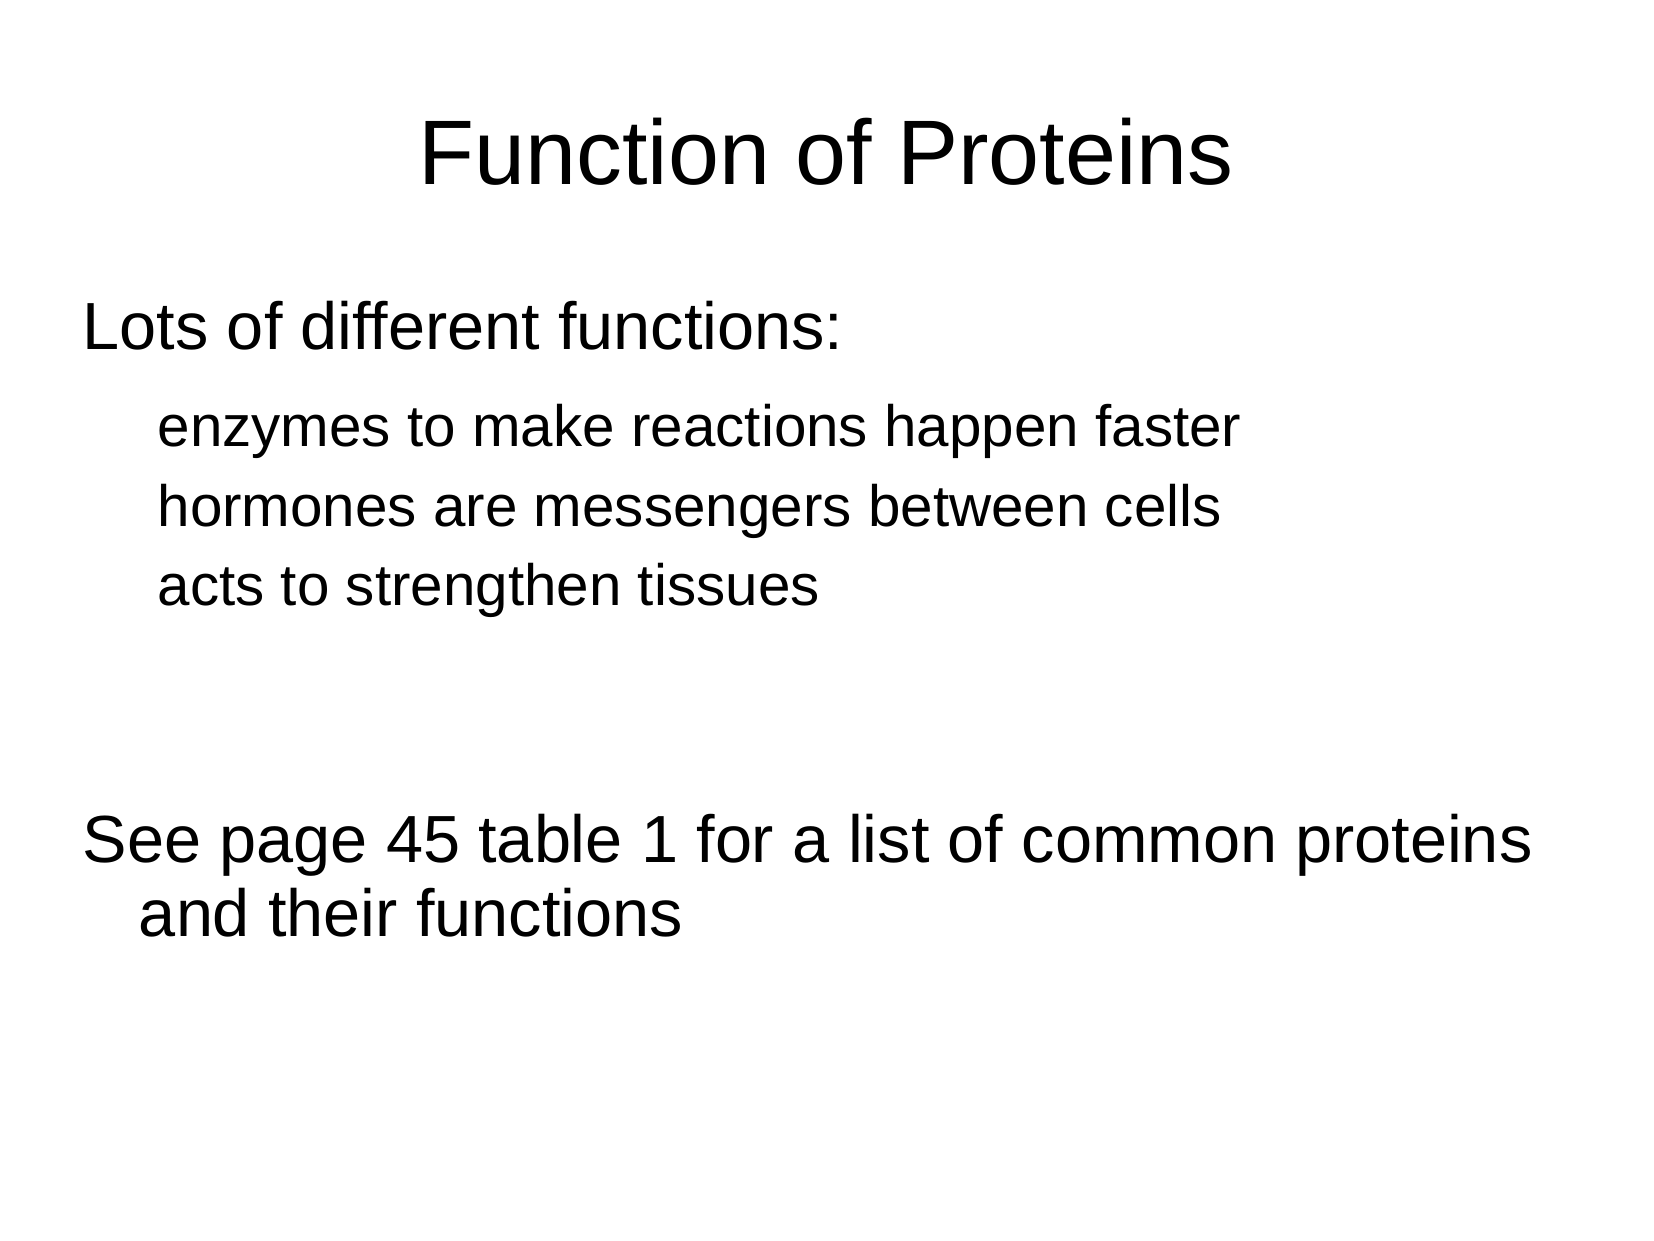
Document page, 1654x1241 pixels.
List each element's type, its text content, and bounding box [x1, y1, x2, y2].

list Lots of different functions: enzymes to make reactions happen faster hormones are messengers between cells acts to strengthen tissues See page 45 table 1 for a list of common proteins and their functions [82, 289, 1571, 1094]
title Function of Proteins [82, 49, 1571, 257]
